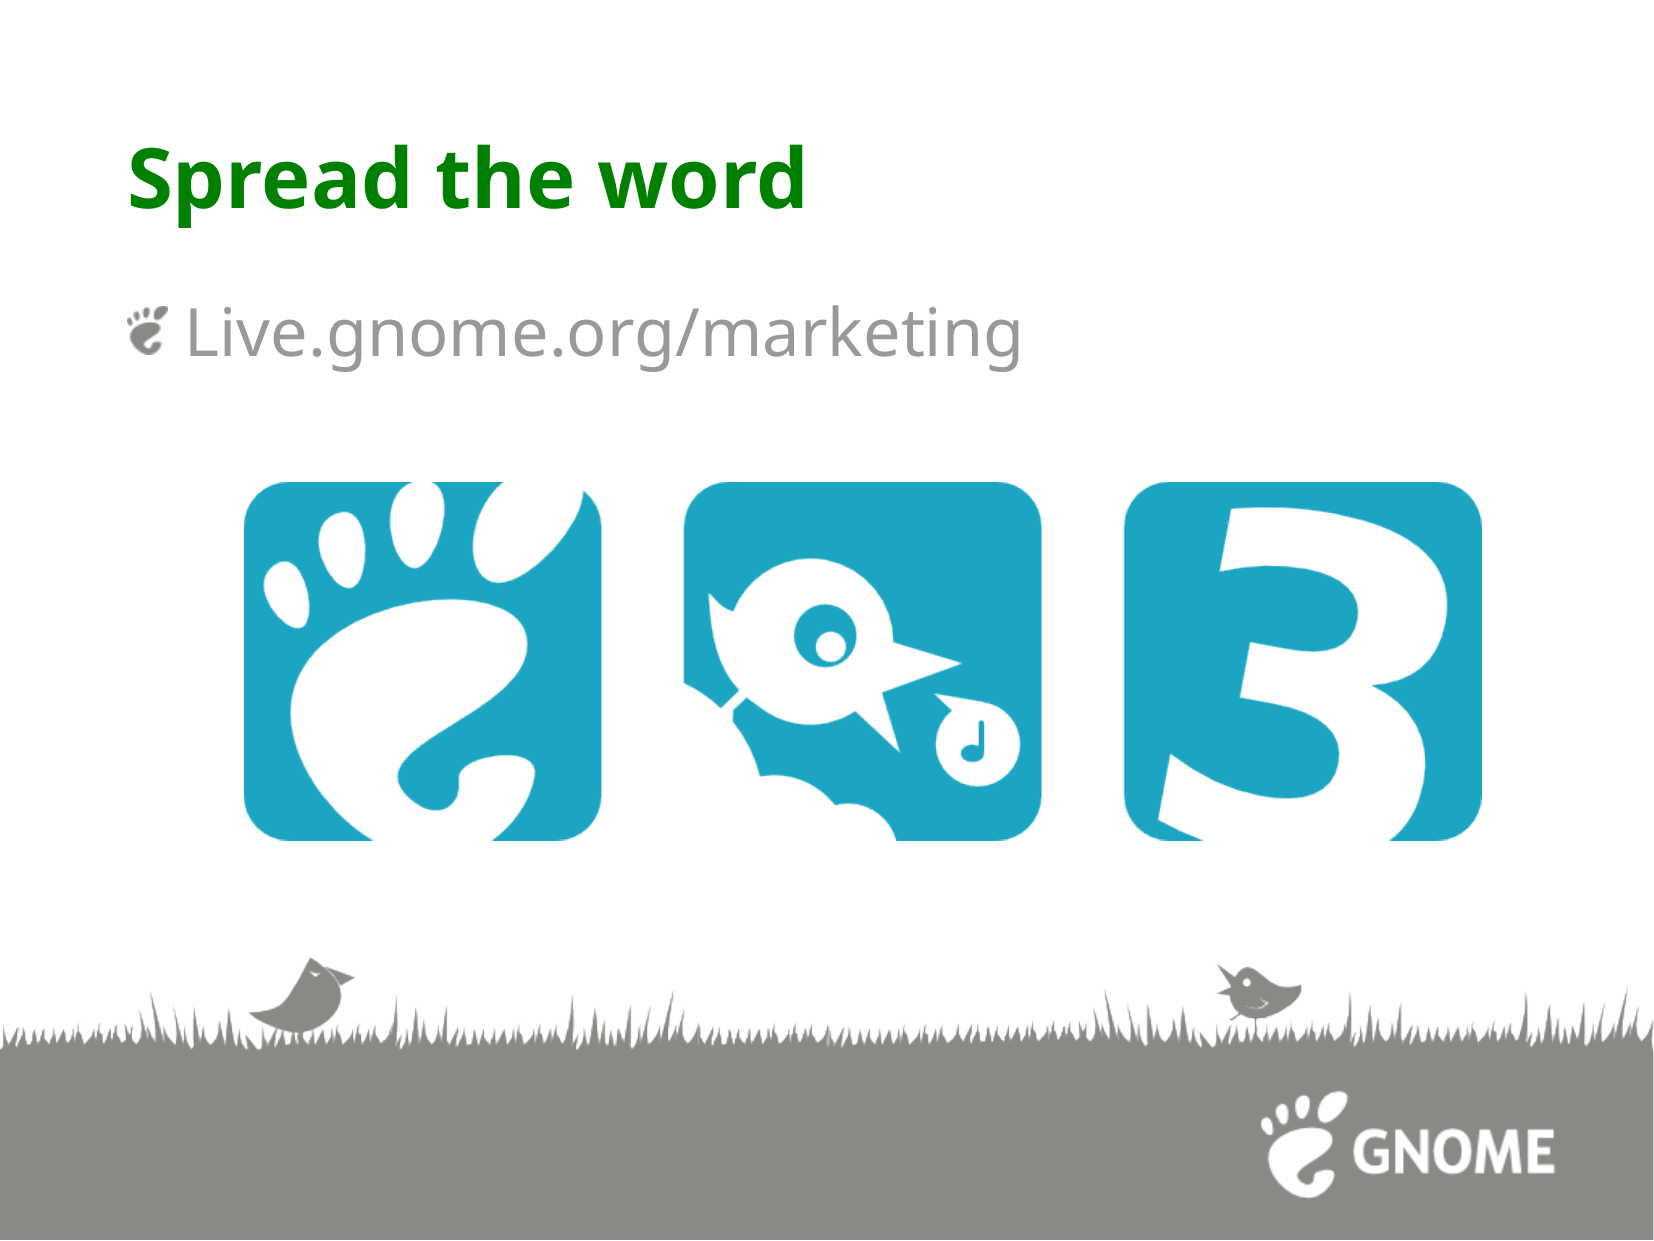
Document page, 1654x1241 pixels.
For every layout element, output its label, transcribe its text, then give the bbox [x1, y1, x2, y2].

text_box Spread the word [112, 112, 1276, 239]
text_box Live.gnome.org/marketing [112, 277, 1426, 826]
picture [0, 0, 1654, 1240]
